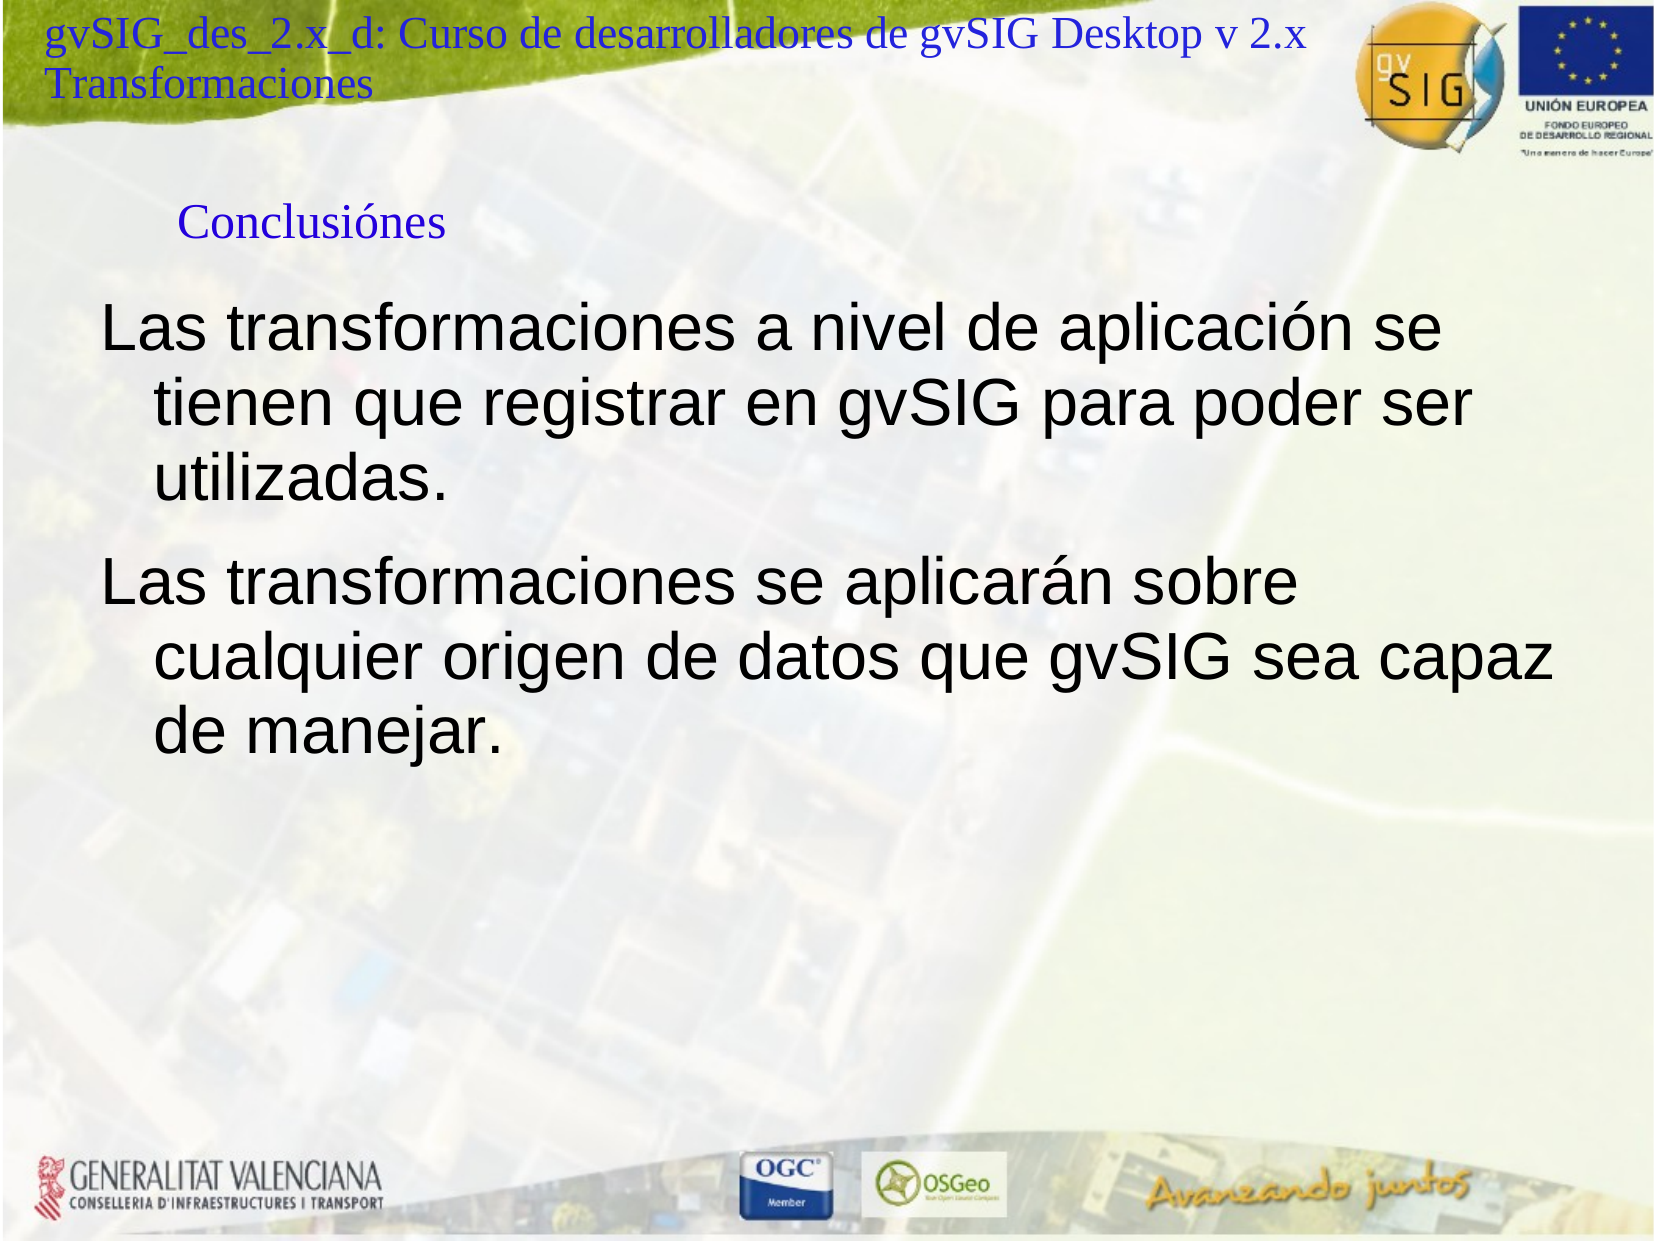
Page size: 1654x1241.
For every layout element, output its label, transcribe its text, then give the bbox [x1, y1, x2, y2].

list Las transformaciones a nivel de aplicación se tienen que registrar en gvSIG para poder ser utilizadas. Las transformaciones se aplicarán sobre cualquier origen de datos que gvSIG sea capaz de manejar. [82, 290, 1571, 931]
title Conclusiónes [177, 88, 1329, 290]
picture [2, 0, 1654, 1241]
